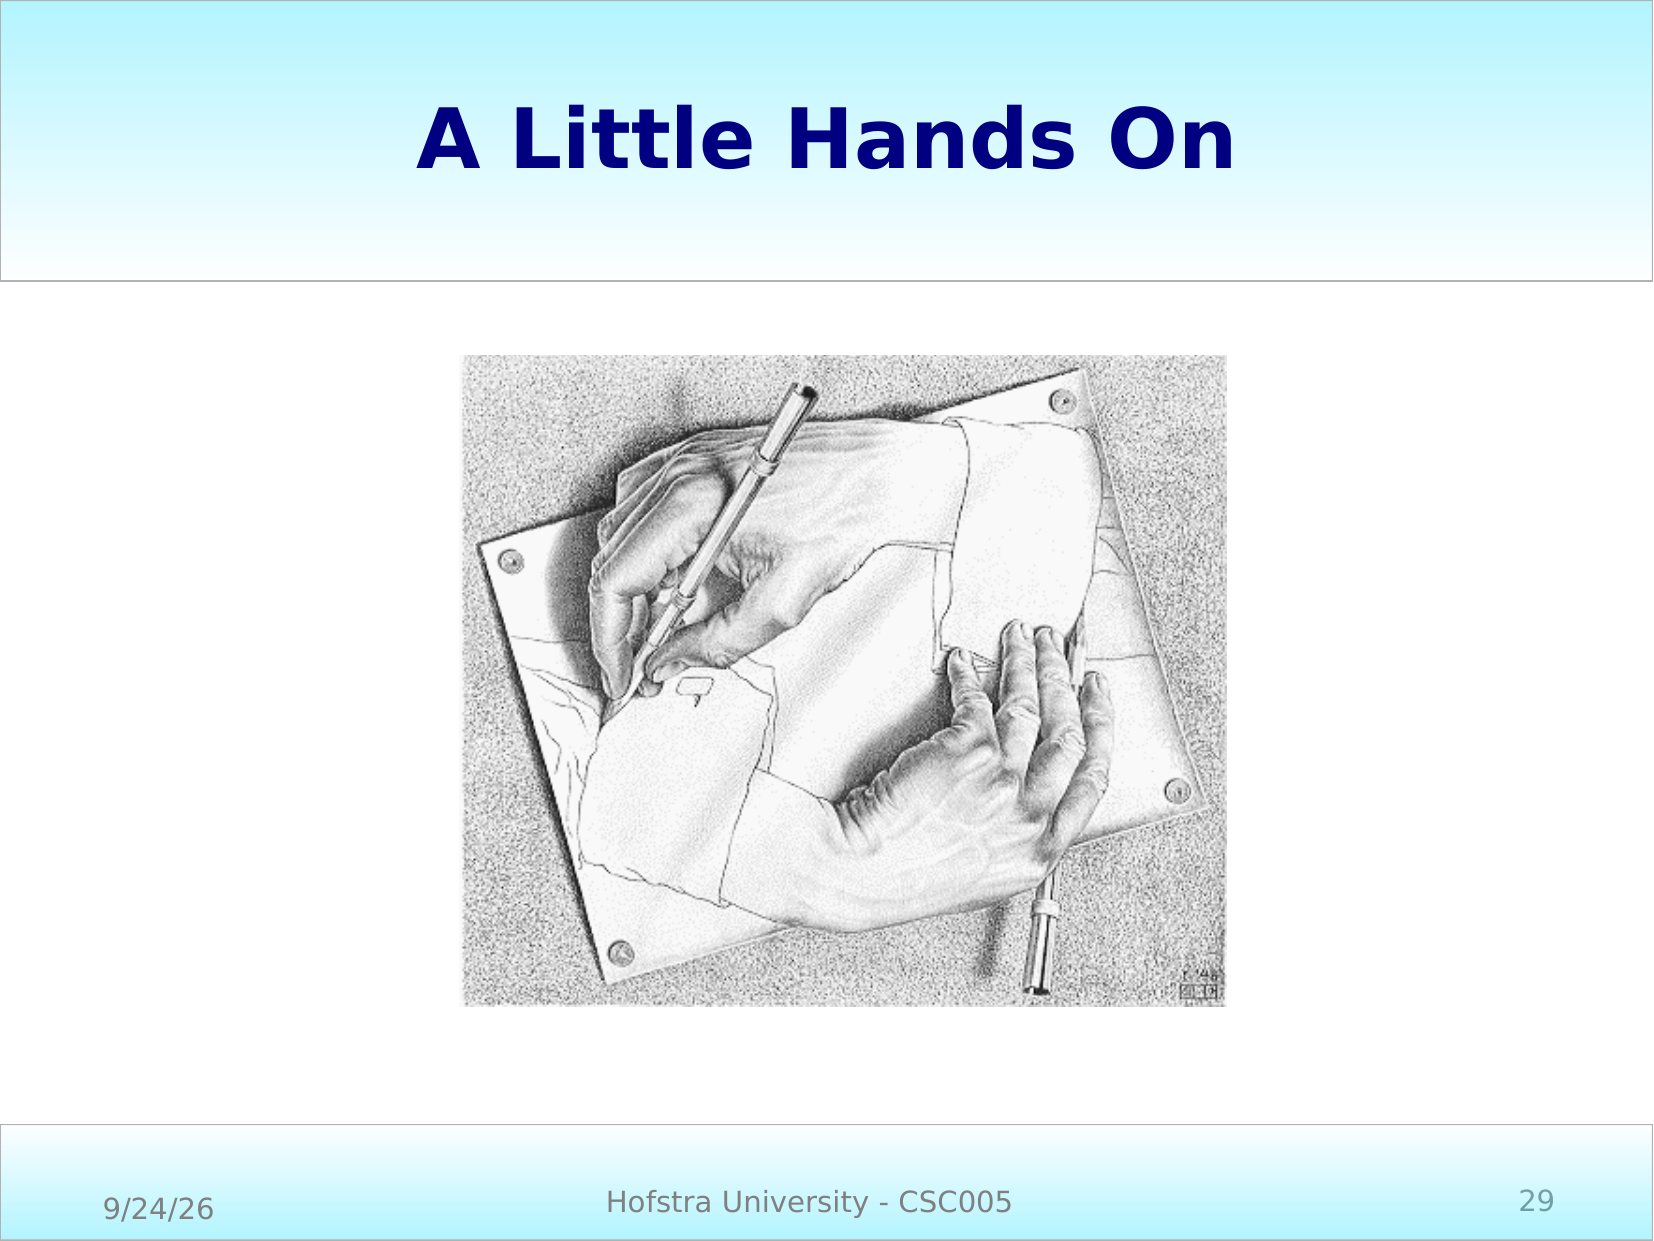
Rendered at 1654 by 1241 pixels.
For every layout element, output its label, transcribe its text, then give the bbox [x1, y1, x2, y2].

picture [459, 355, 1227, 1007]
title A Little Hands On [78, 10, 1576, 270]
